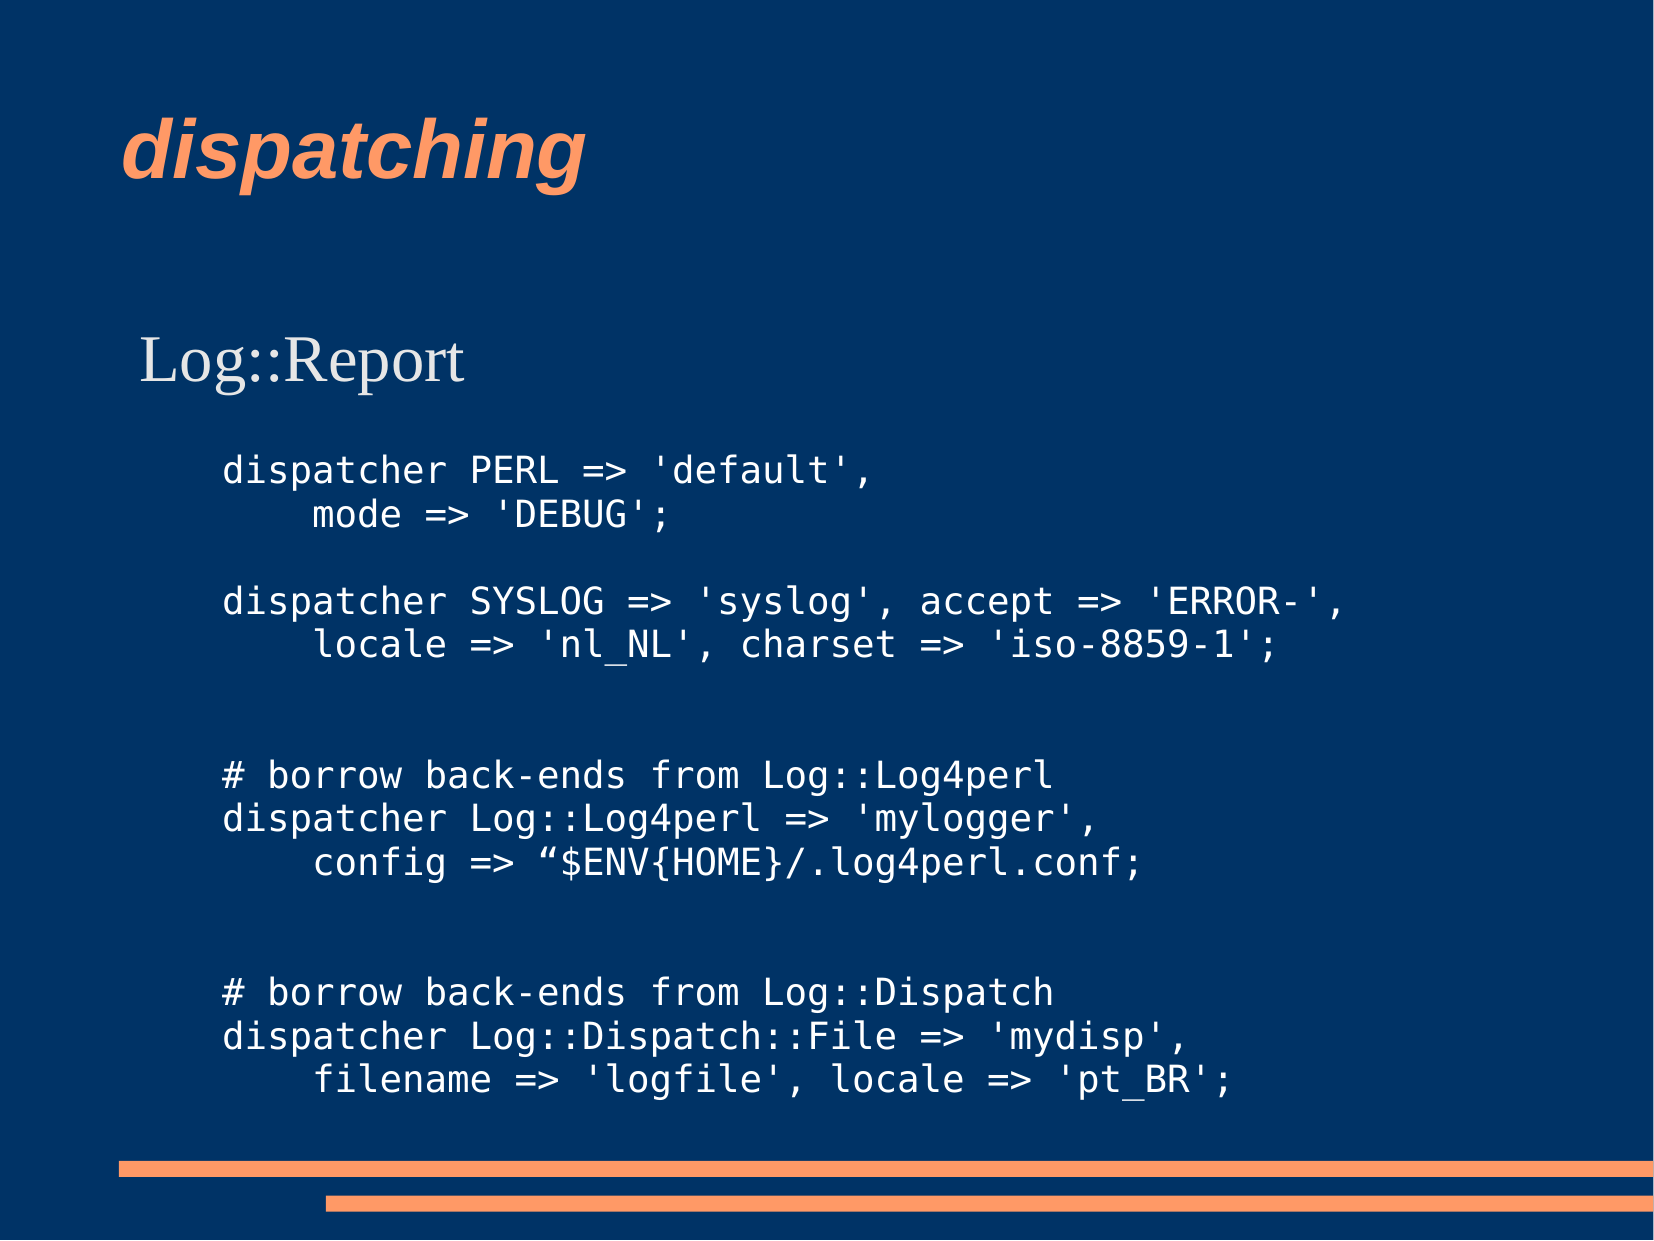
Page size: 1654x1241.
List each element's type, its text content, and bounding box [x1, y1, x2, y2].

text_box dispatcher PERL => 'default', mode => 'DEBUG'; dispatcher SYSLOG => 'syslog', accept => 'ERROR-', locale => 'nl_NL', charset => 'iso-8859-1'; # borrow back-ends from Log::Log4perl dispatcher Log::Log4perl => 'mylogger', config => “$ENV{HOME}/.log4perl.conf; # borrow back-ends from Log::Dispatch dispatcher Log::Dispatch::File => 'mydisp', filename => 'logfile', locale => 'pt_BR'; [207, 441, 1362, 1110]
title dispatching [121, 46, 1534, 254]
list Log::Report [121, 322, 1561, 1133]
